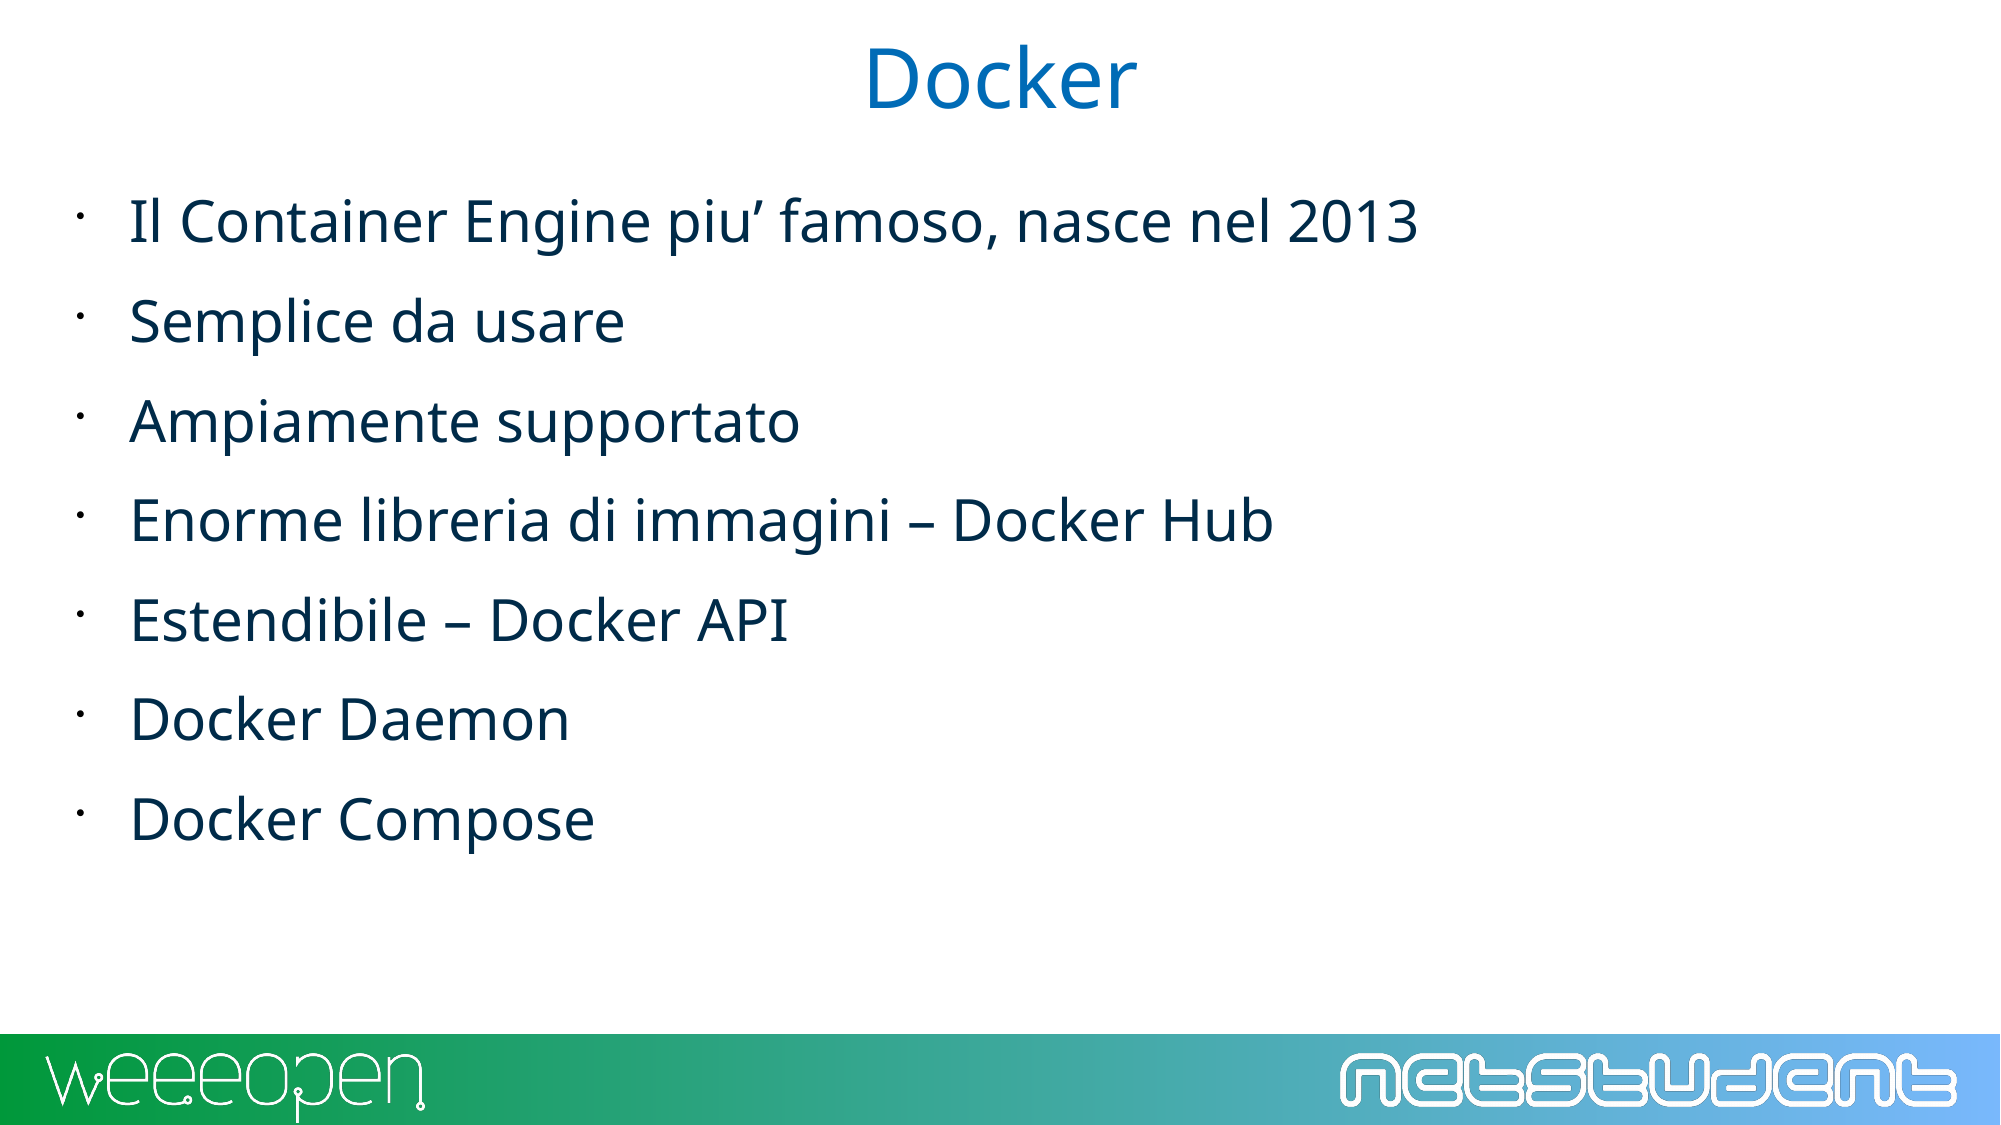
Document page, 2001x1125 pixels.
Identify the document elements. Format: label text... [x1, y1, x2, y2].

title Docker [43, 29, 1959, 119]
picture [1340, 1053, 1957, 1107]
picture [45, 1053, 425, 1123]
list Il Container Engine piu’ famoso, nasce nel 2013 Semplice da usare Ampiamente supportato Enorme libreria di immagini – Docker Hub Estendibile – Docker API Docker Daemon Docker Compose [43, 177, 1959, 1008]
